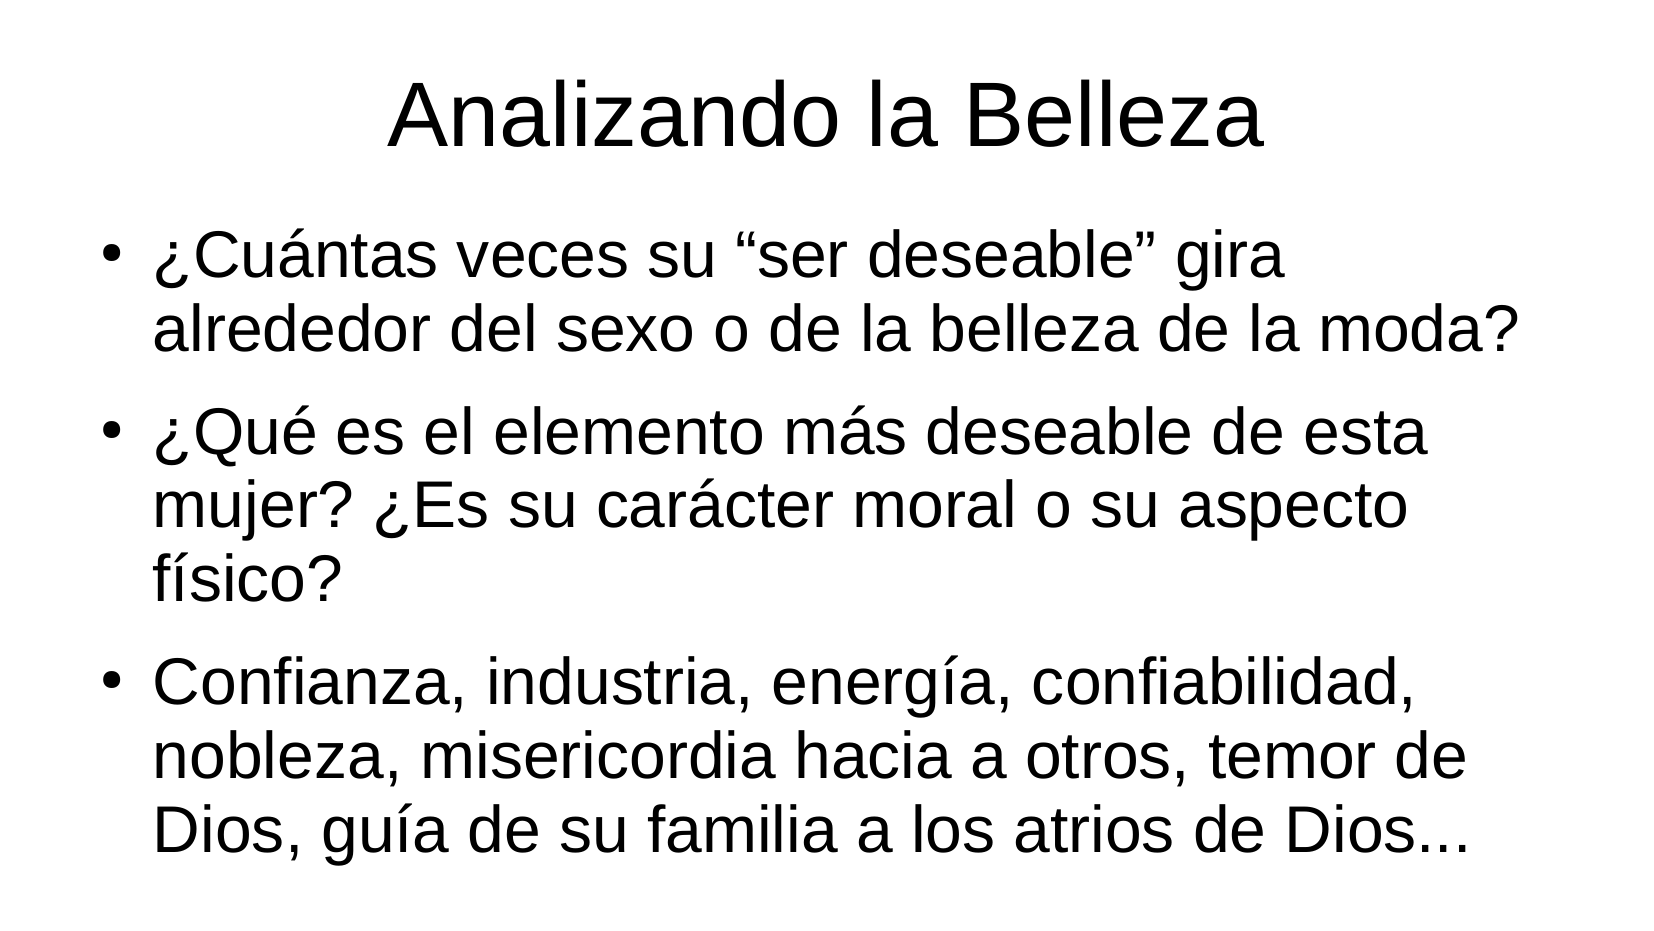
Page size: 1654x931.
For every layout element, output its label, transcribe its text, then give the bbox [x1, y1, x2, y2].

list ¿Cuántas veces su “ser deseable” gira alrededor del sexo o de la belleza de la moda? ¿Qué es el elemento más deseable de esta mujer? ¿Es su carácter moral o su aspecto físico? Confianza, industria, energía, confiabilidad, nobleza, misericordia hacia a otros, temor de Dios, guía de su familia a los atrios de Dios... [82, 217, 1571, 871]
title Analizando la Belleza [82, 37, 1571, 193]
